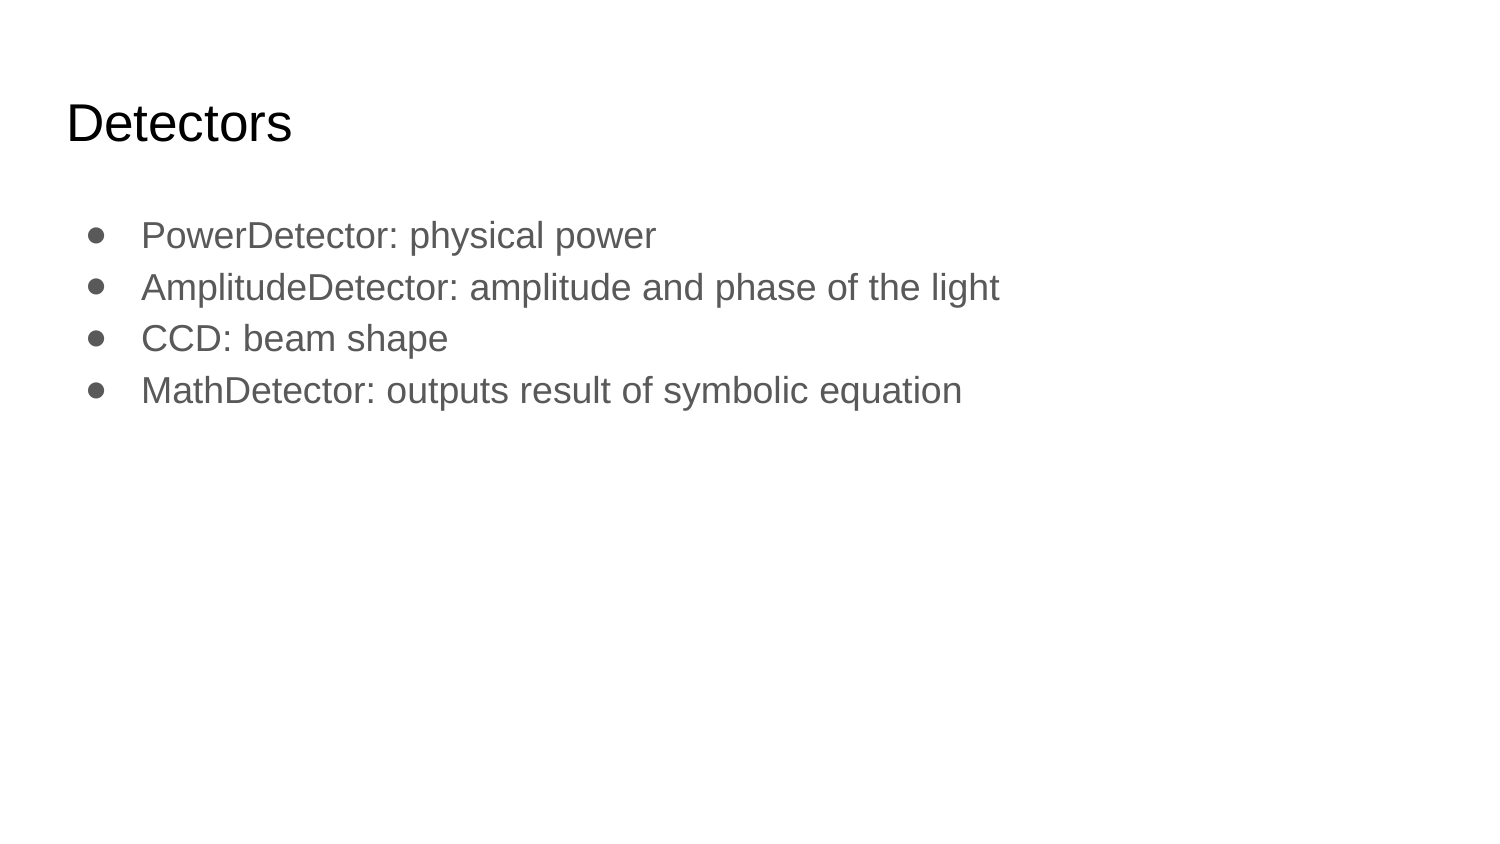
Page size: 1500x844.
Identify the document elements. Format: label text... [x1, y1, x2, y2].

list PowerDetector: physical power AmplitudeDetector: amplitude and phase of the light CCD: beam shape MathDetector: outputs result of symbolic equation [51, 189, 1449, 750]
title Detectors [51, 72, 1449, 167]
